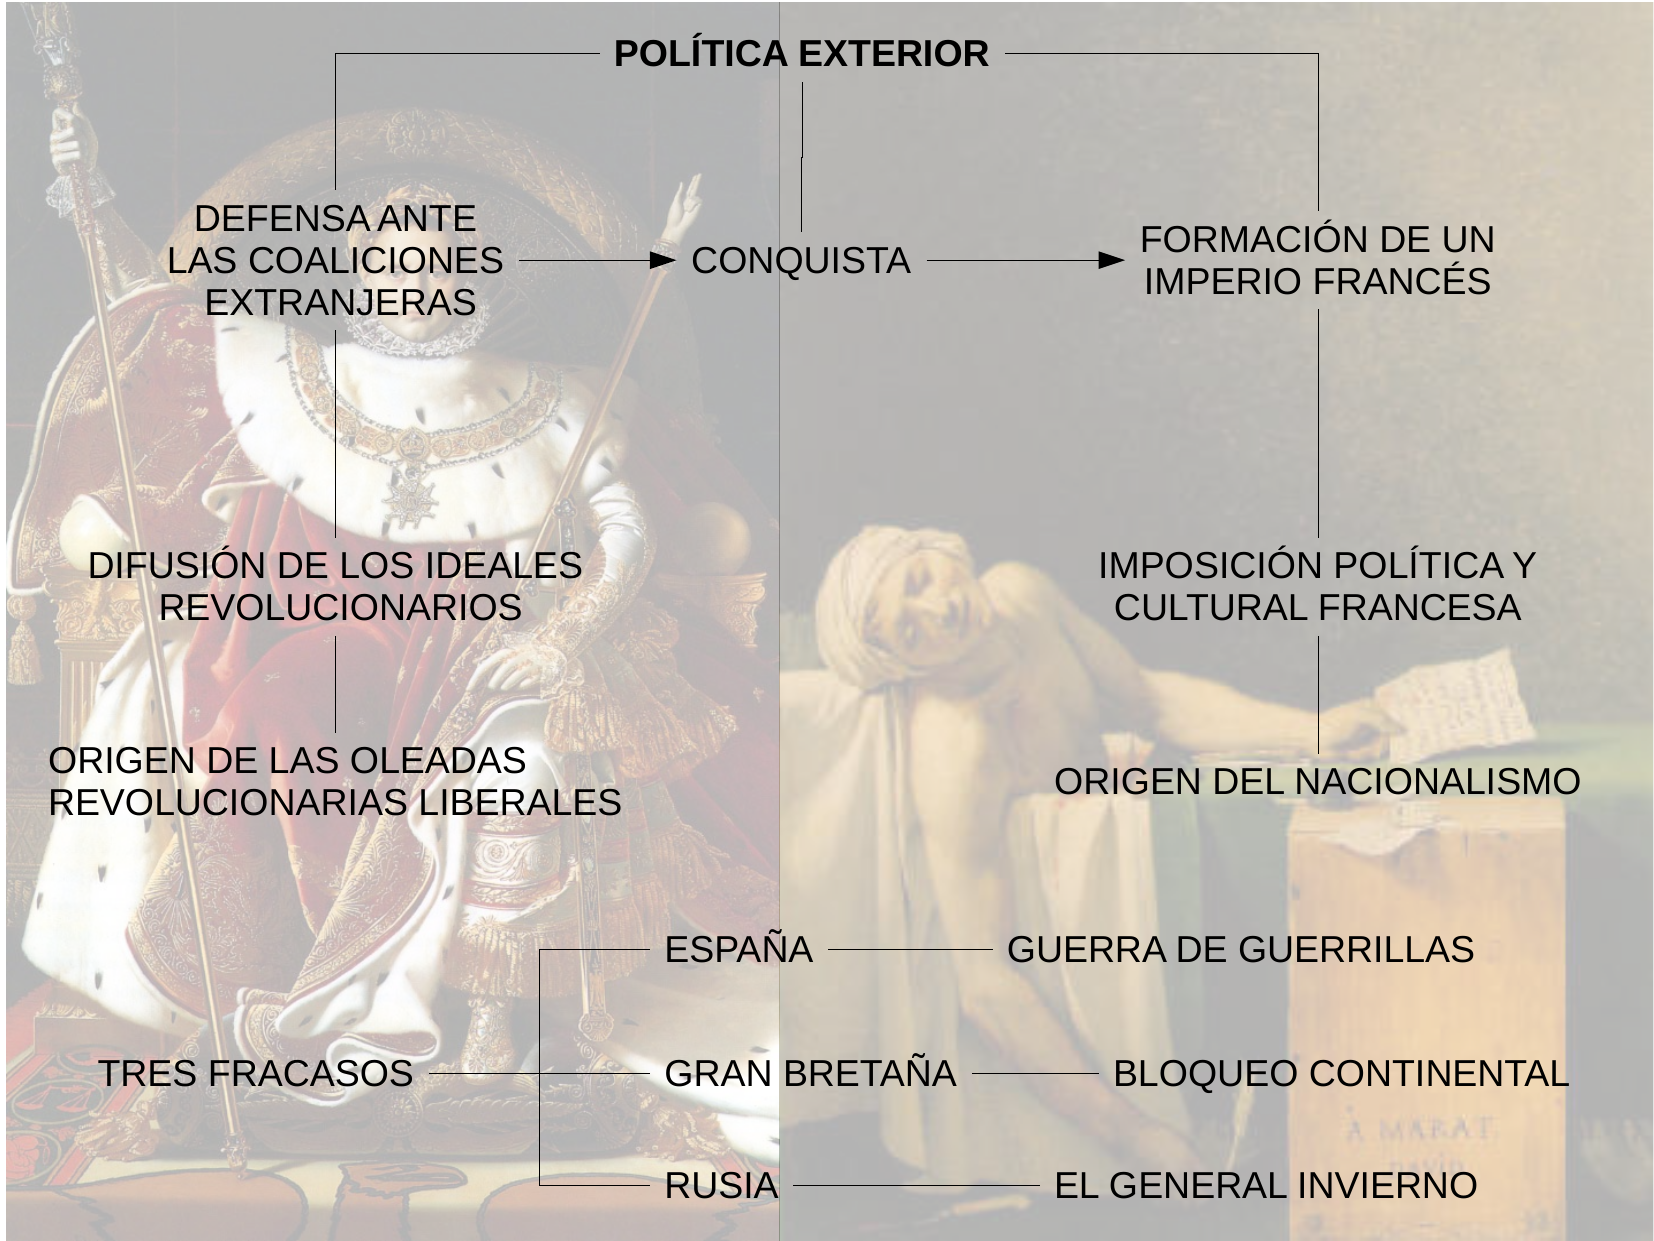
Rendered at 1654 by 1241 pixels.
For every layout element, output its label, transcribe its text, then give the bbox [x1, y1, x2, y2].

text_box CONQUISTA [676, 231, 927, 289]
text_box GUERRA DE GUERRILLAS [992, 921, 1491, 979]
text_box DIFUSIÓN DE LOS IDEALES REVOLUCIONARIOS [72, 537, 599, 637]
text_box BLOQUEO CONTINENTAL [1098, 1045, 1587, 1103]
text_box RUSIA [649, 1157, 794, 1215]
text_box IMPOSICIÓN POLÍTICA Y CULTURAL FRANCESA [1083, 537, 1553, 637]
text_box GRAN BRETAÑA [649, 1045, 973, 1103]
text_box ORIGEN DE LAS OLEADAS REVOLUCIONARIAS LIBERALES [33, 732, 638, 832]
text_box ORIGEN DEL NACIONALISMO [1039, 753, 1597, 811]
text_box EL GENERAL INVIERNO [1039, 1157, 1494, 1215]
text_box TRES FRACASOS [82, 1045, 430, 1103]
picture [6, 2, 1654, 1241]
text_box FORMACIÓN DE UN IMPERIO FRANCÉS [1125, 210, 1512, 310]
text_box DEFENSA ANTE LAS COALICIONES EXTRANJERAS [152, 189, 520, 331]
text_box ESPAÑA [649, 921, 829, 979]
text_box POLÍTICA EXTERIOR [599, 24, 1004, 83]
